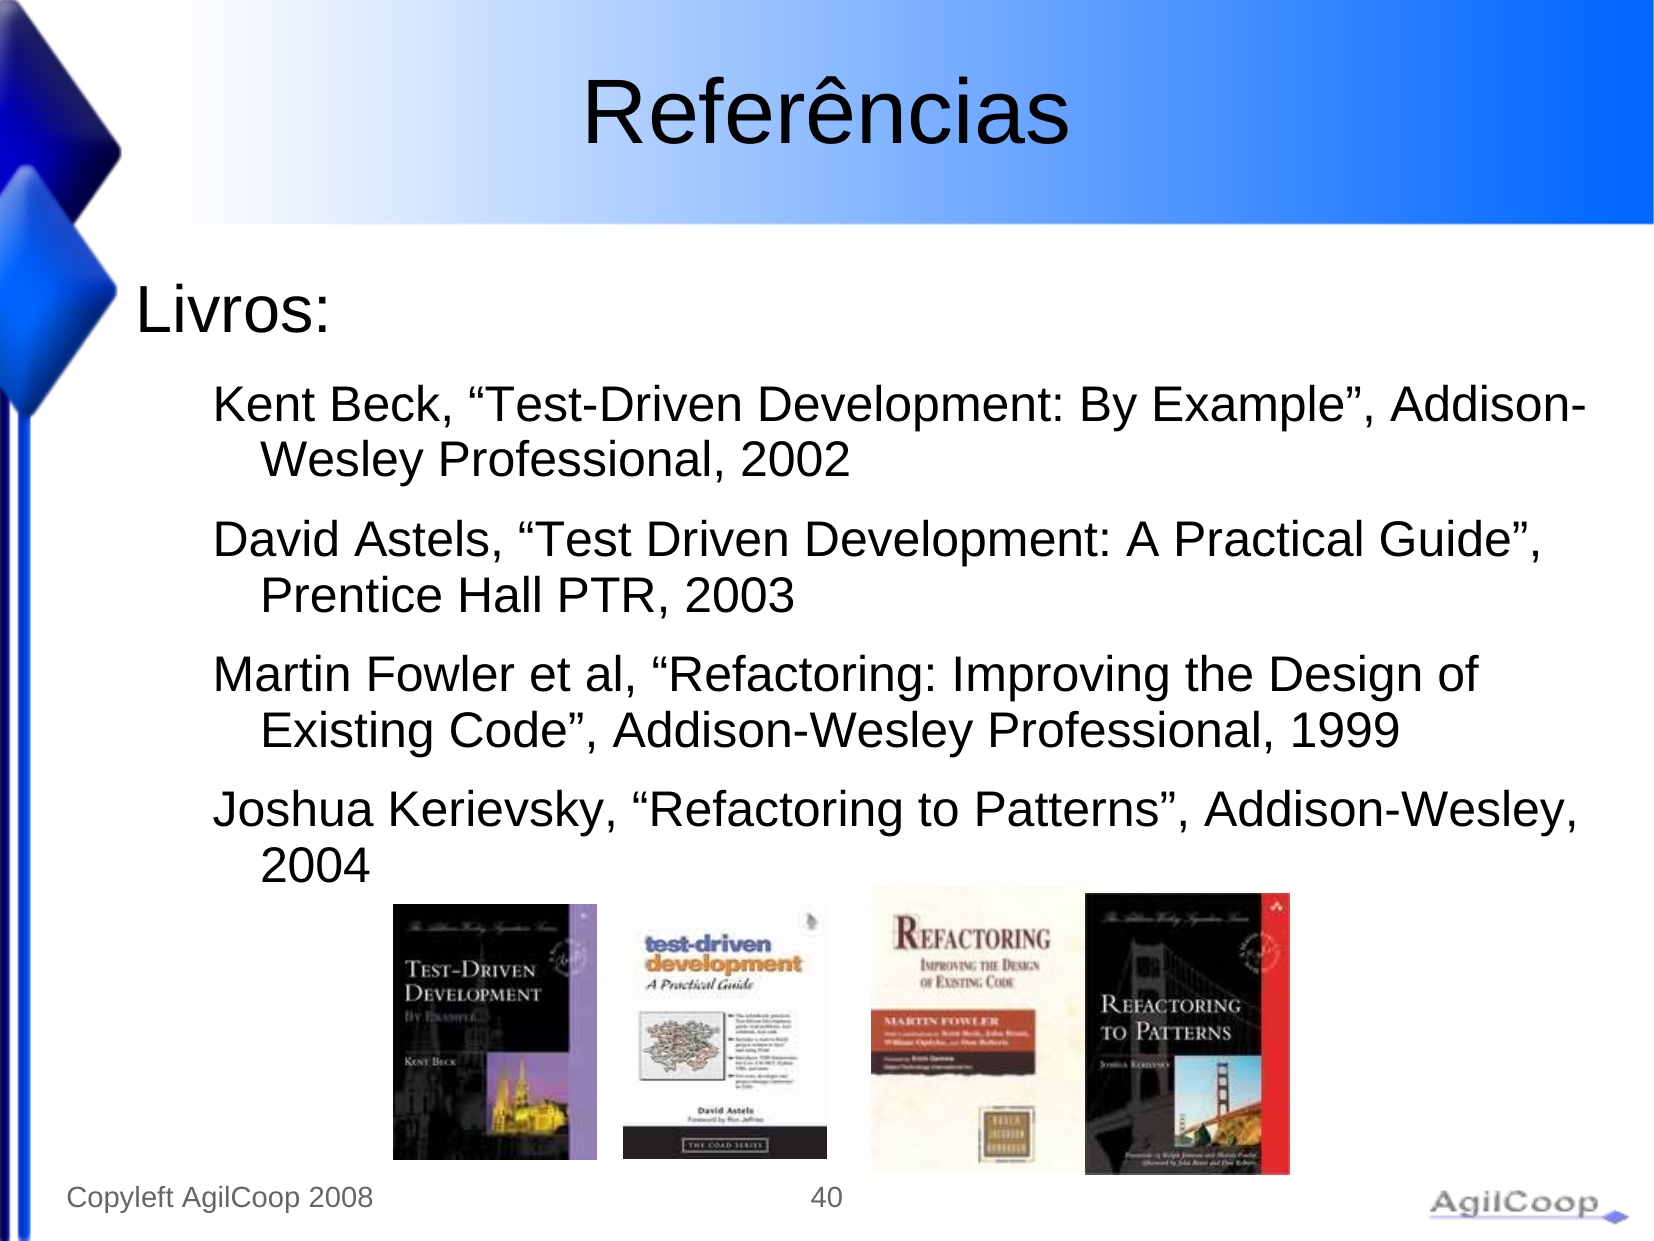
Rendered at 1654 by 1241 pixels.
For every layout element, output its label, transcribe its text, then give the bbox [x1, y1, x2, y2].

list Livros: Kent Beck, “Test-Driven Development: By Example”, Addison-Wesley Professional, 2002 David Astels, “Test Driven Development: A Practical Guide”, Prentice Hall PTR, 2003 Martin Fowler et al, “Refactoring: Improving the Design of Existing Code”, Addison-Wesley Professional, 1999 Joshua Kerievsky, “Refactoring to Patterns”, Addison-Wesley, 2004 [118, 271, 1607, 1108]
picture [0, 0, 1654, 1241]
title Referências [82, 15, 1571, 208]
